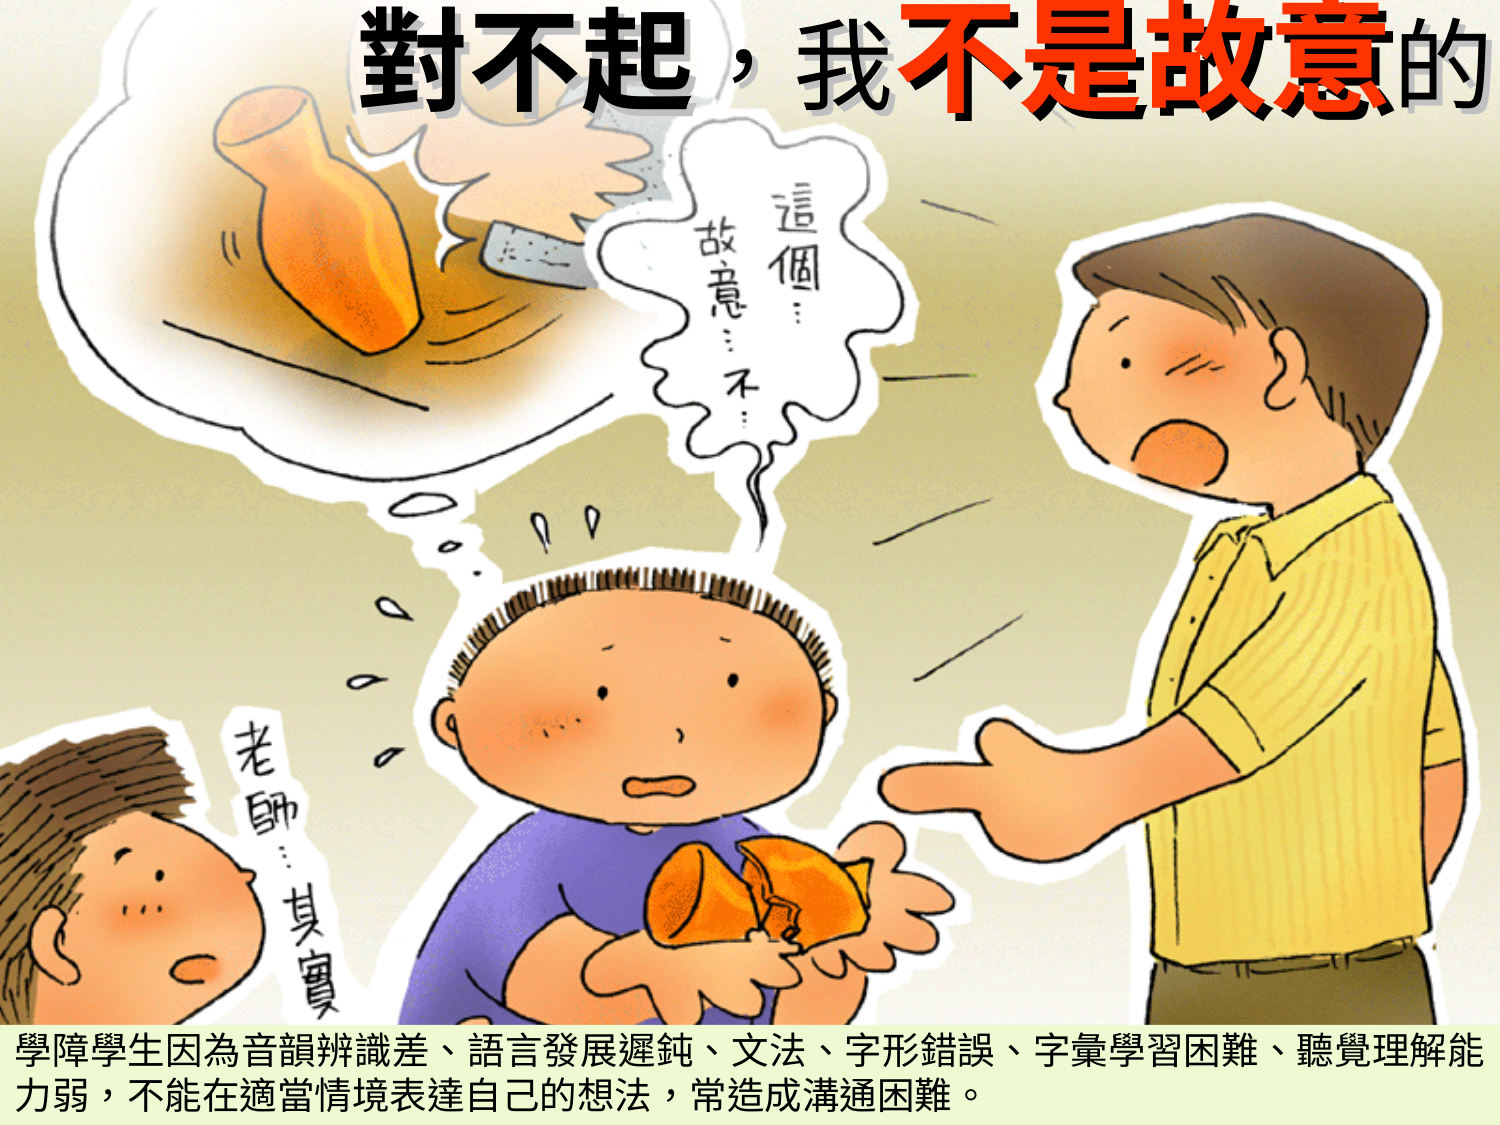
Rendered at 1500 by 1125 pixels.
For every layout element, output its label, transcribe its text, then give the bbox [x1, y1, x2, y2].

title 對不起，我不是故意的 [312, 0, 1500, 138]
picture [0, 0, 1500, 1024]
subtitle 學障學生因為音韻辨識差、語言發展遲鈍、文法、字形錯誤、字彙學習困難、聽覺理解能力弱，不能在適當情境表達自己的想法，常造成溝通困難。 [0, 1024, 1500, 1125]
